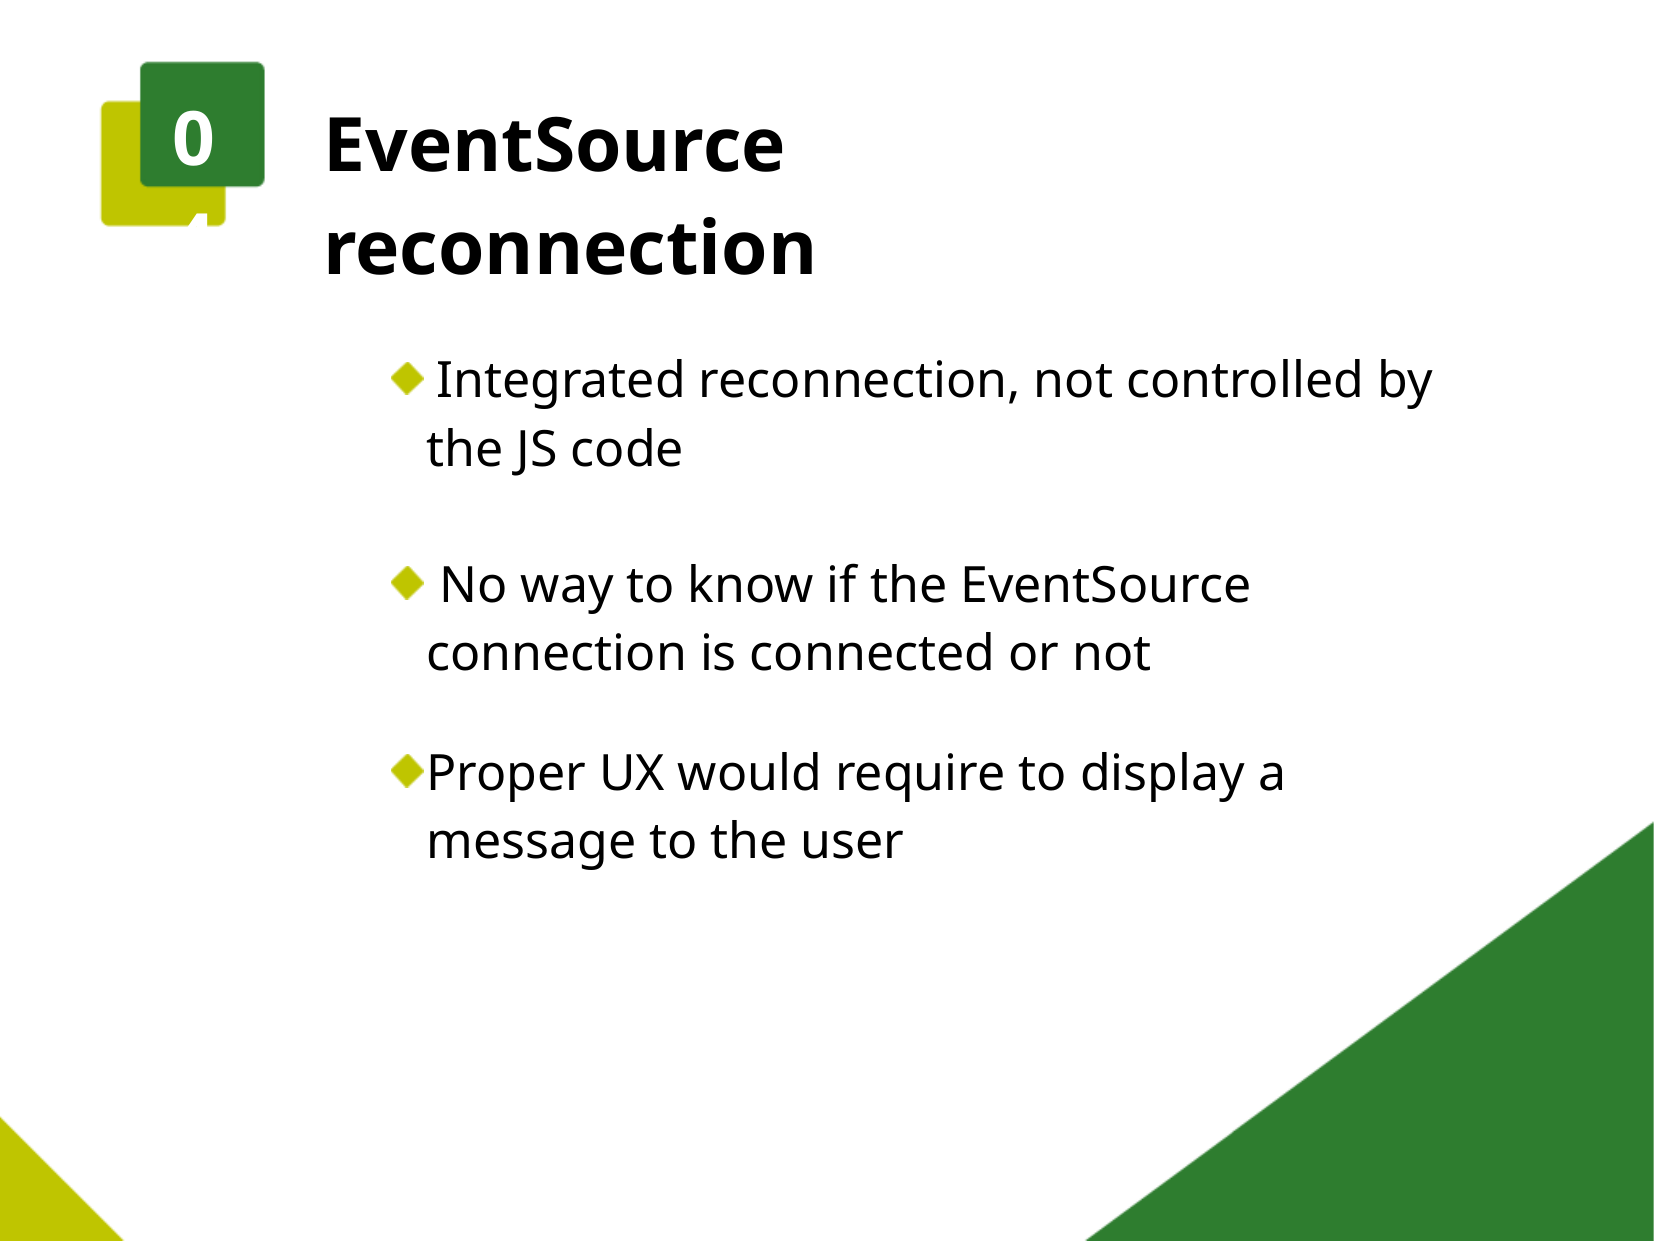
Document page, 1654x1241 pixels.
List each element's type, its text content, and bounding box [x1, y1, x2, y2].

picture [0, 0, 1654, 1241]
text_box EventSource reconnection [308, 84, 1123, 268]
text_box Integrated reconnection, not controlled by the JS code No way to know if the EventSource connection is connected or not Proper UX would require to display a message to the user [376, 336, 1453, 795]
text_box 04 [157, 78, 260, 178]
